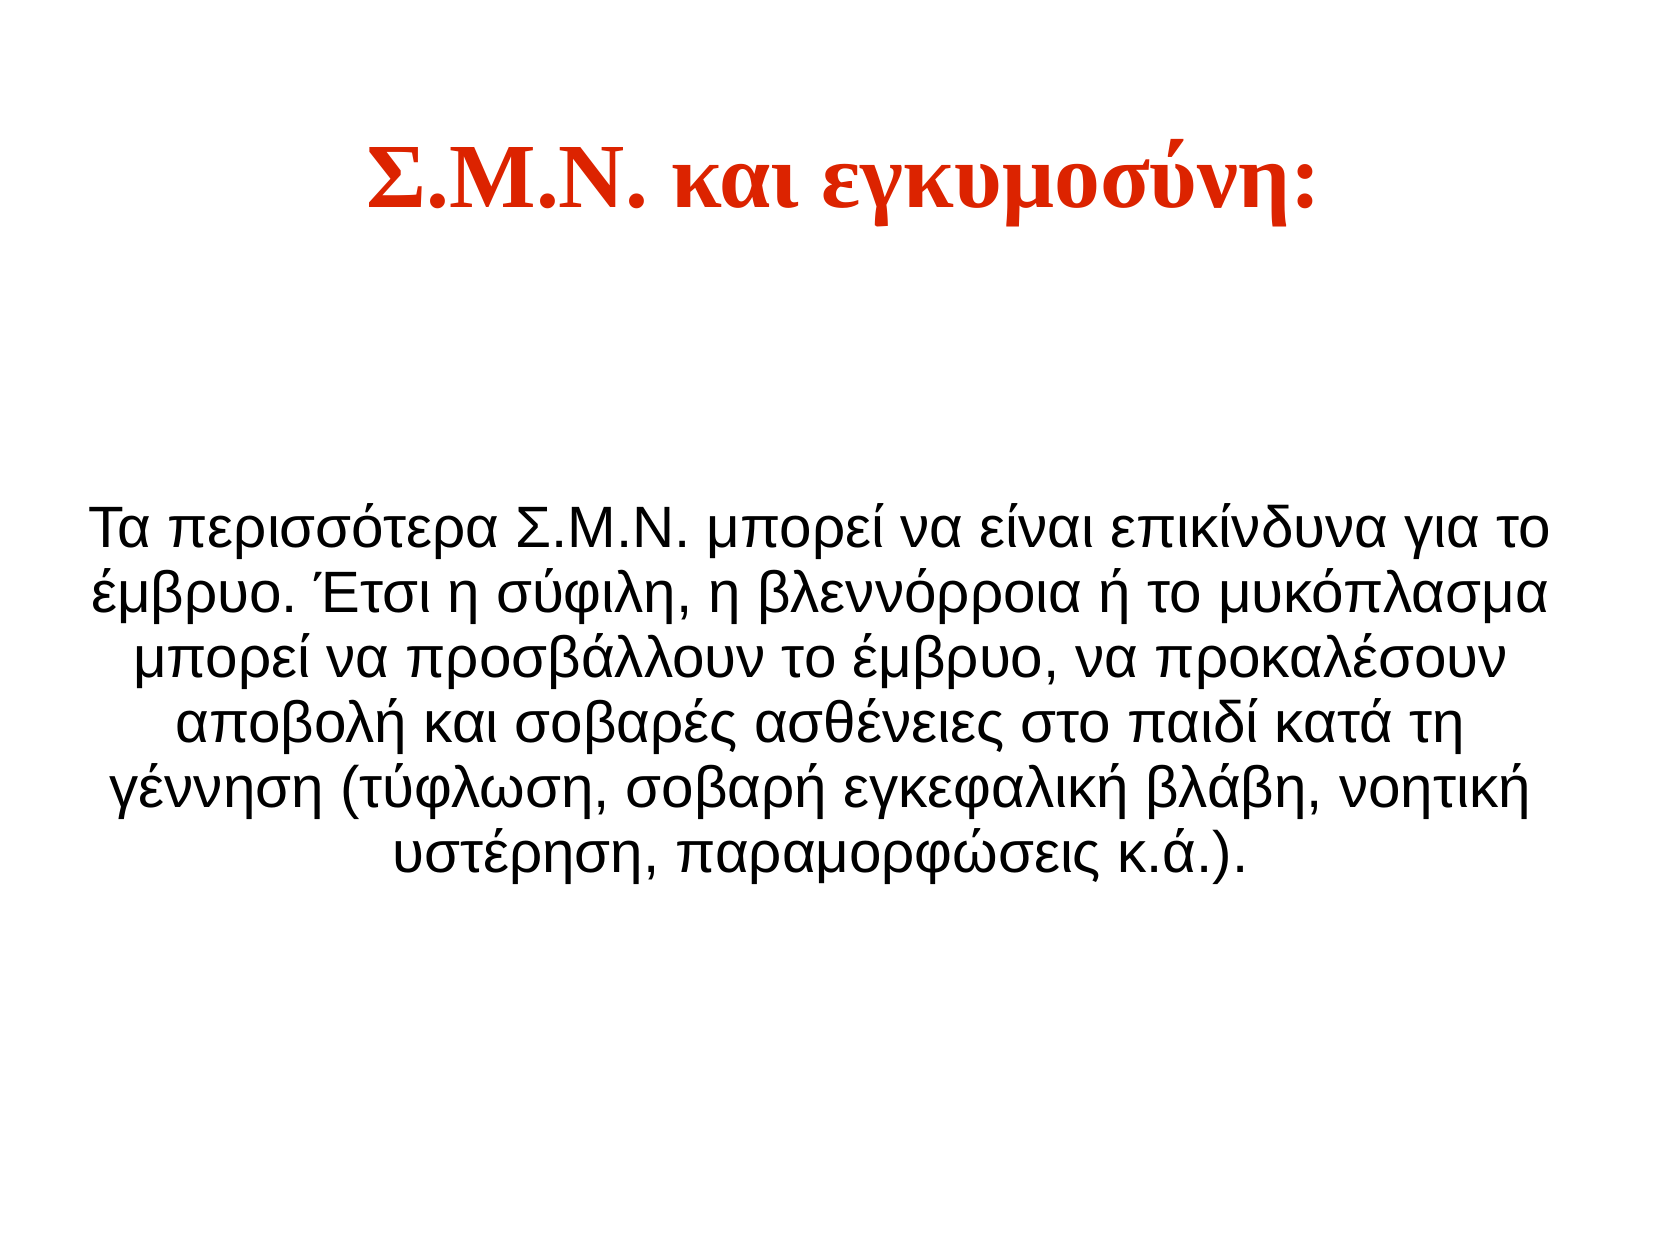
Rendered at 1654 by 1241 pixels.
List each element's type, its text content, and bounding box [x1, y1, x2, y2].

subtitle Τα περισσότερα Σ.Μ.Ν. μπορεί να είναι επικίνδυνα για το έμβρυο. Έτσι η σύφιλη, η βλεννόρροια ή το μυκόπλασμα μπορεί να προσβάλλουν το έμβρυο, να προκαλέσουν αποβολή και σοβαρές ασθένειες στο παιδί κατά τη γέννηση (τύφλωση, σοβαρή εγκεφαλική βλάβη, νοητική υστέρηση, παραμορφώσεις κ.ά.). [76, 316, 1565, 1063]
title Σ.Μ.Ν. και εγκυμοσύνη: [83, 80, 1573, 273]
